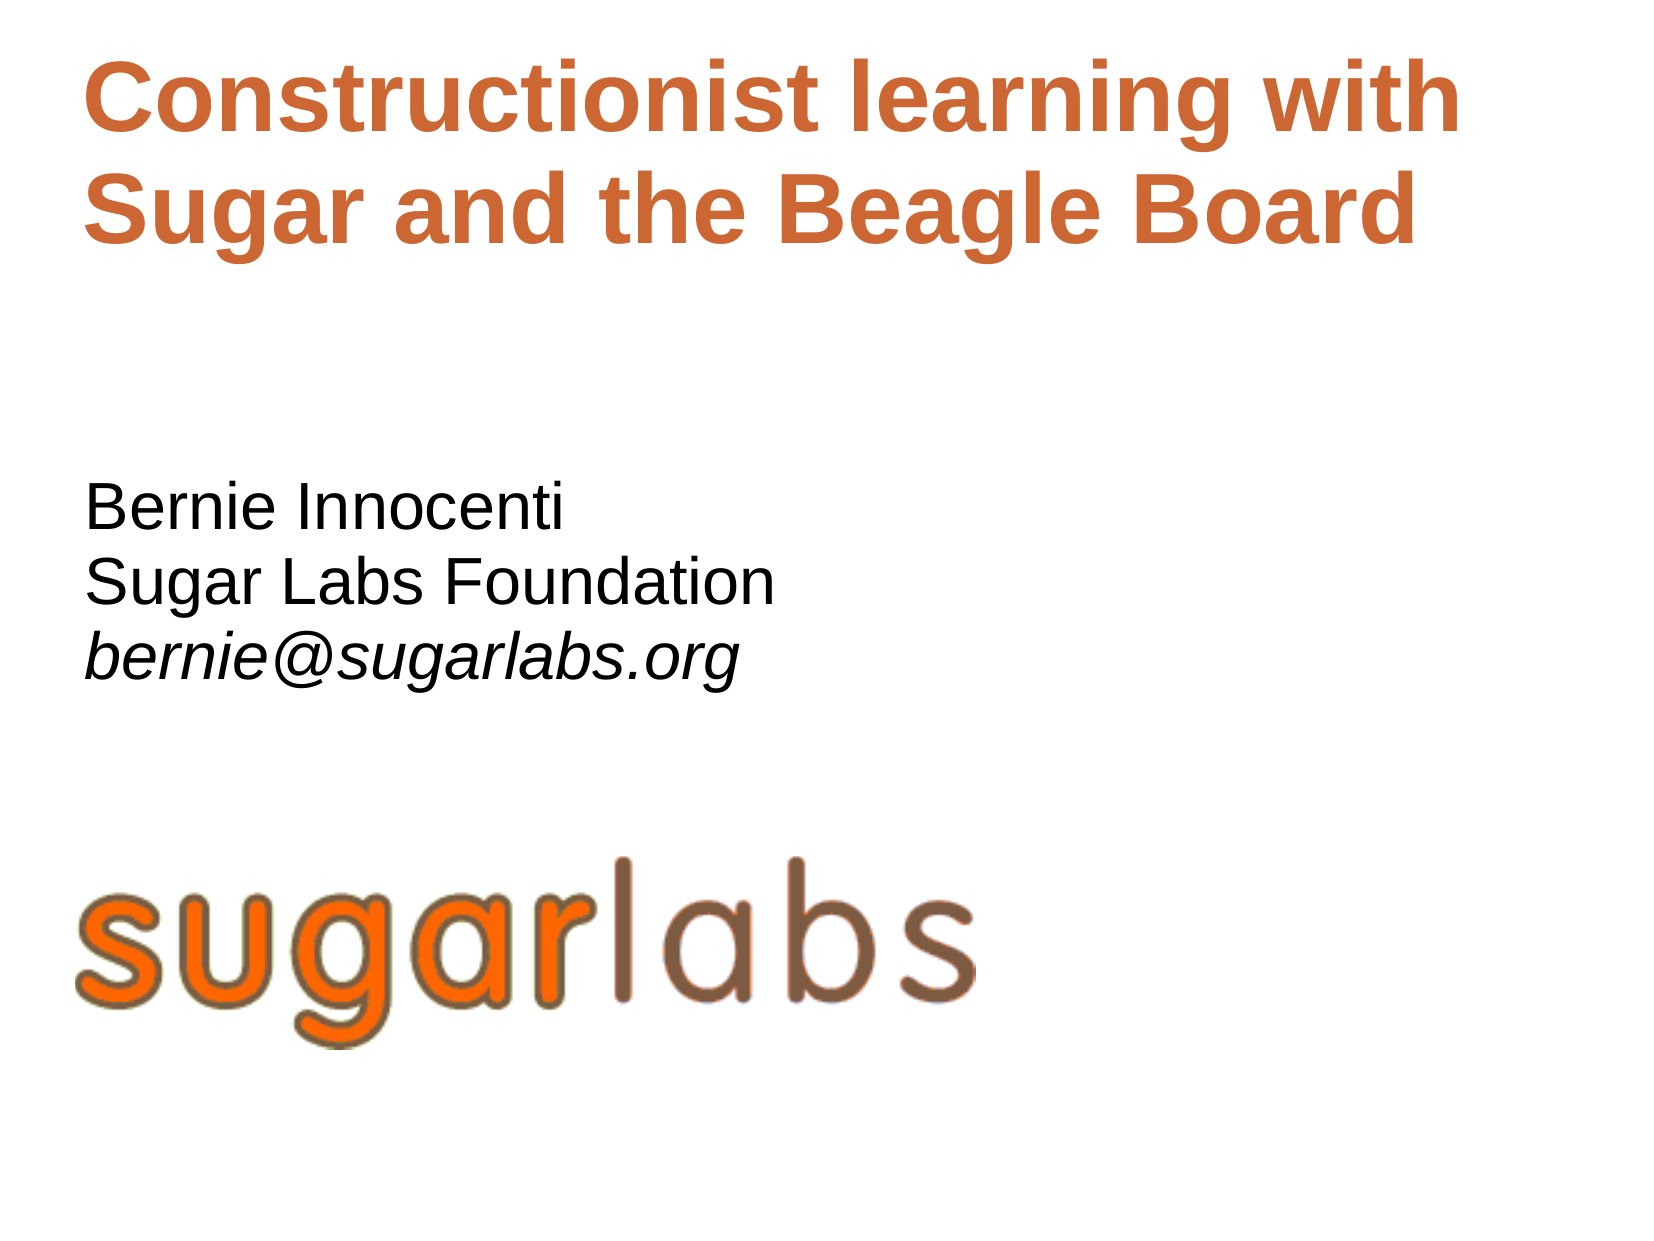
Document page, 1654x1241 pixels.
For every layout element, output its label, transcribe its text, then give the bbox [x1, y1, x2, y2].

subtitle Bernie Innocenti Sugar Labs Foundation bernie@sugarlabs.org [49, 375, 1351, 788]
title Constructionist learning with Sugar and the Beagle Board [82, 24, 1571, 282]
picture [75, 856, 976, 1051]
